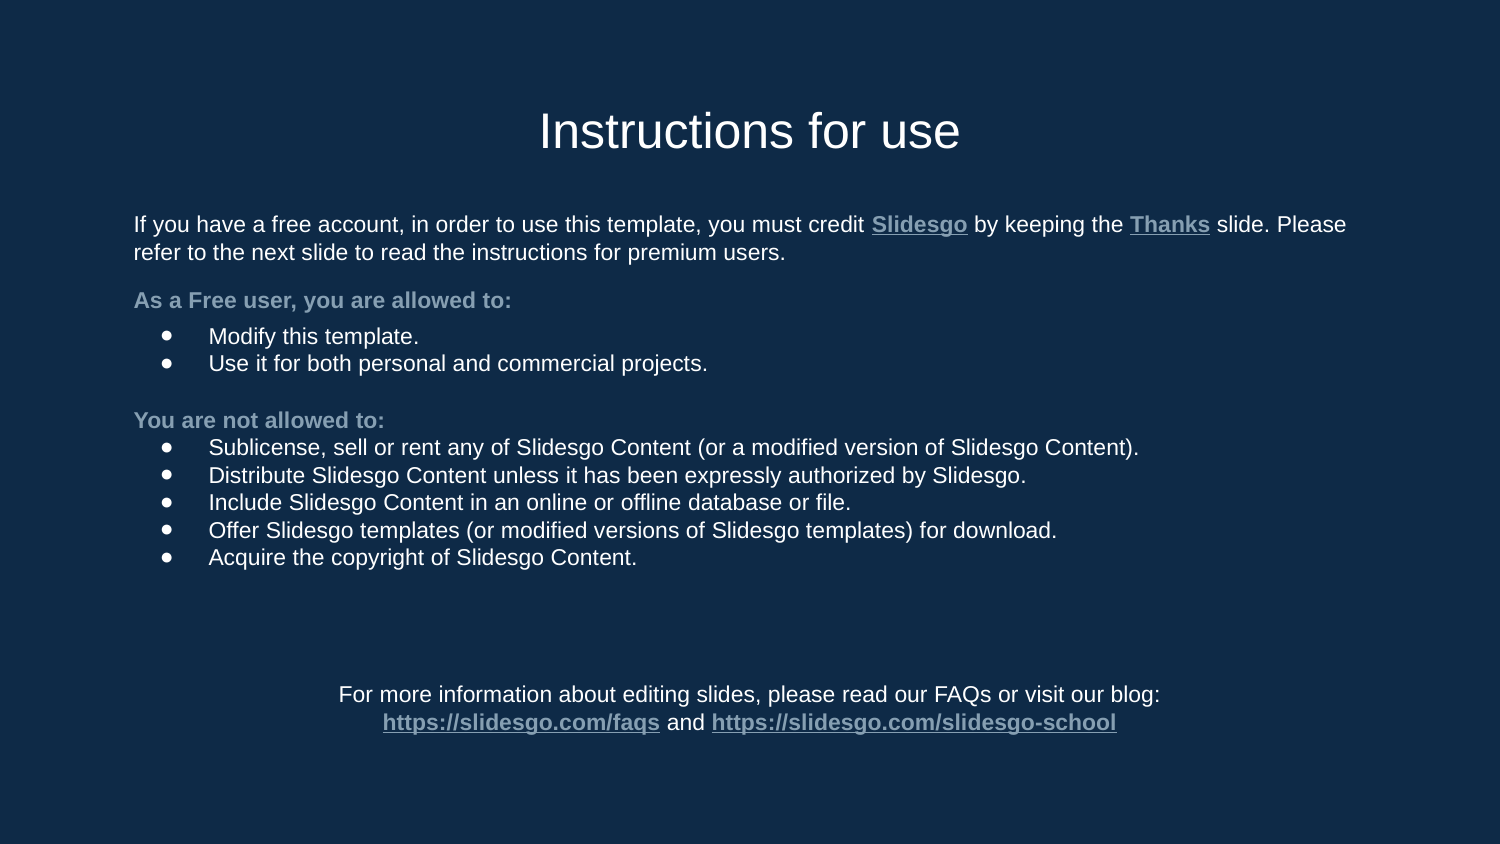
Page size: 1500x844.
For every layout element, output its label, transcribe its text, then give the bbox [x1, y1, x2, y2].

text_box If you have a free account, in order to use this template, you must credit Slidesgo by keeping the Thanks slide. Please refer to the next slide to read the instructions for premium users. As a Free user, you are allowed to: Modify this template. Use it for both personal and commercial projects. You are not allowed to: Sublicense, sell or rent any of Slidesgo Content (or a modified version of Slidesgo Content). Distribute Slidesgo Content unless it has been expressly authorized by Slidesgo. Include Slidesgo Content in an online or offline database or file. Offer Slidesgo templates (or modified versions of Slidesgo templates) for download. Acquire the copyright of Slidesgo Content. For more information about editing slides, please read our FAQs or visit our blog: https://slidesgo.com/faqs and https://slidesgo.com/slidesgo-school [118, 194, 1382, 760]
title Instructions for use [118, 83, 1382, 163]
